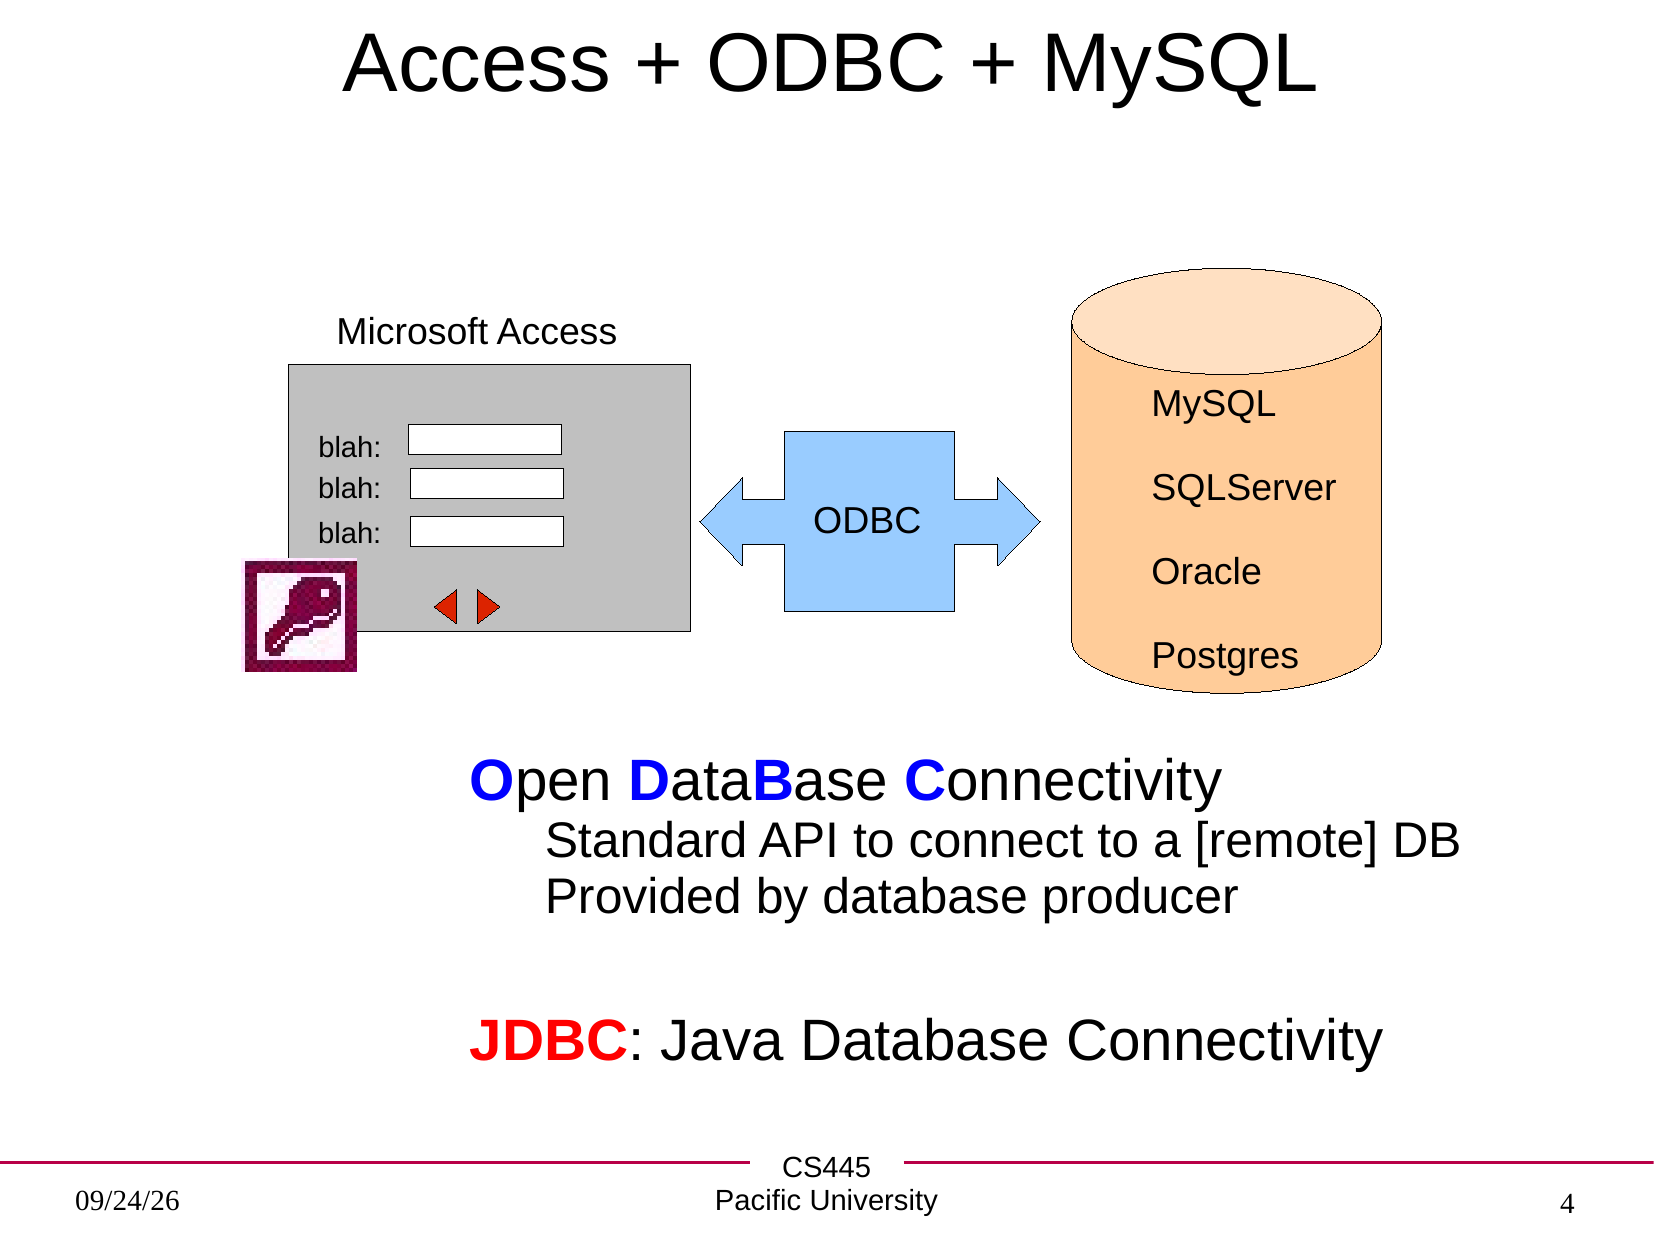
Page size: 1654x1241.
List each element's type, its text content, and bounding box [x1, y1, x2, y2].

text_box Microsoft Access [321, 303, 636, 361]
text_box [699, 431, 1041, 612]
text_box blah: [303, 464, 396, 513]
text_box [1249, 327, 1382, 663]
text_box ODBC [798, 491, 946, 549]
text_box Open DataBase Connectivity Standard API to connect to a [remote] DB Provided by database producer JDBC: Java Database Connectivity [455, 740, 1463, 1152]
text_box blah: [303, 423, 396, 464]
text_box blah: [303, 513, 396, 558]
text_box [1071, 324, 1205, 684]
text_box MySQL SQLServer Oracle Postgres [1136, 375, 1367, 684]
text_box [288, 364, 691, 632]
title Access + ODBC + MySQL [86, 11, 1576, 113]
picture [241, 558, 357, 672]
text_box [1139, 684, 1314, 694]
